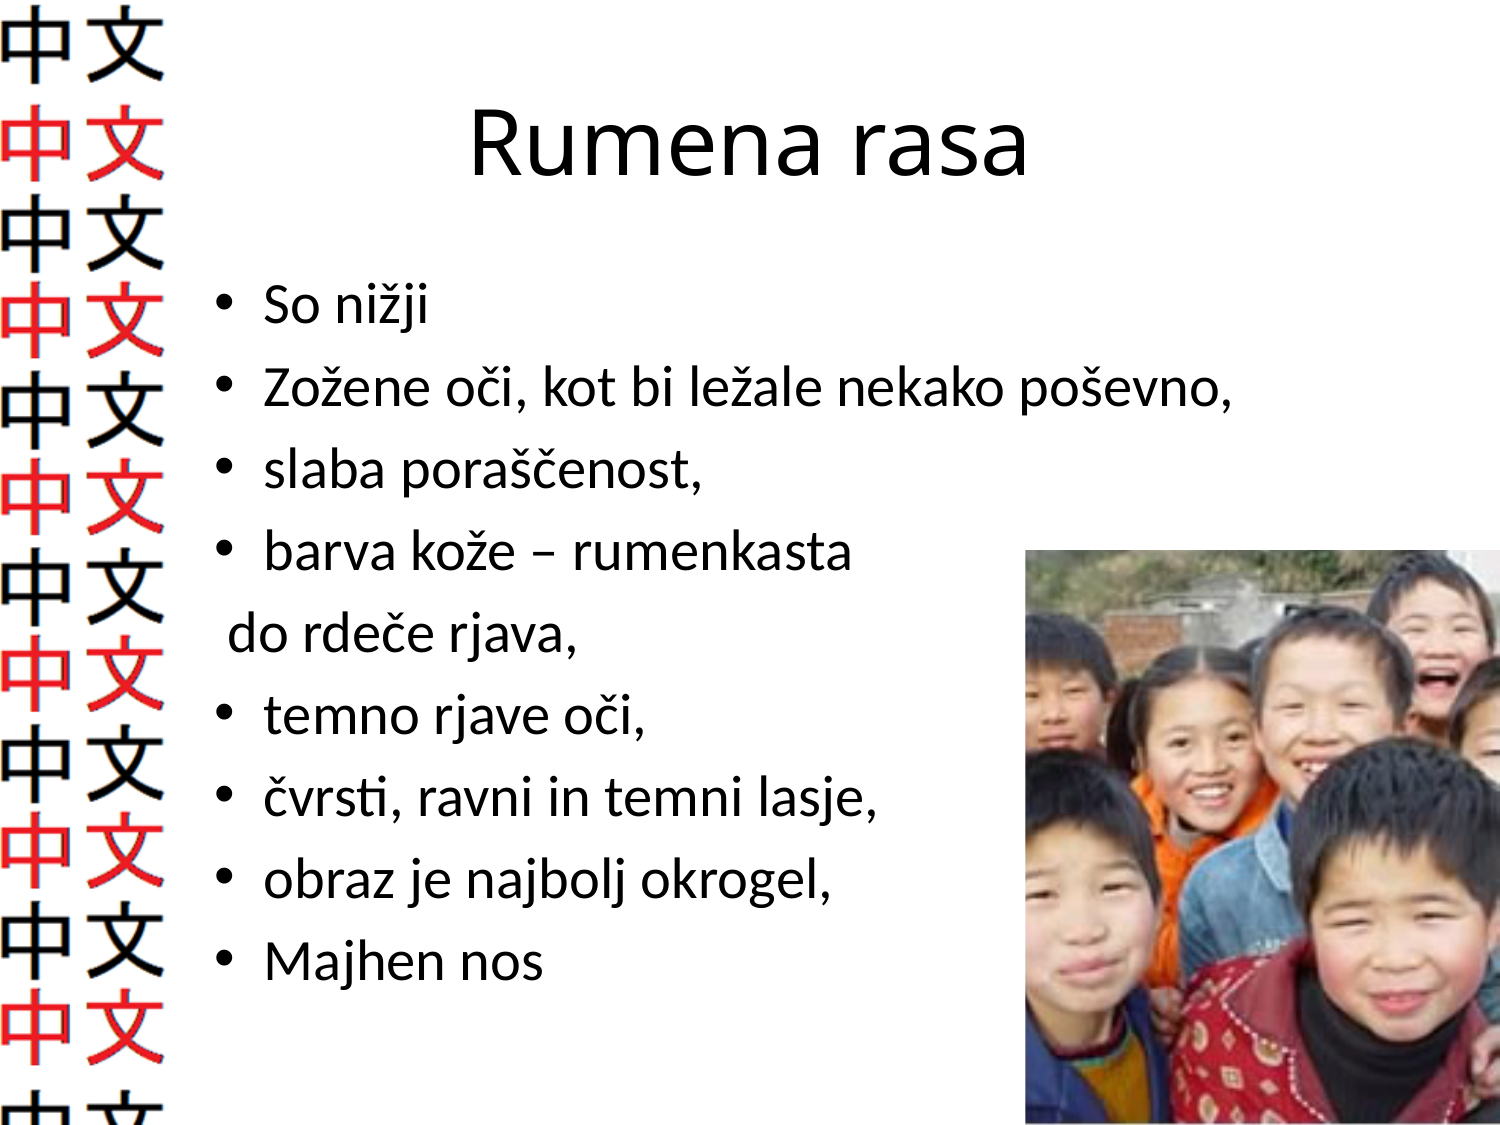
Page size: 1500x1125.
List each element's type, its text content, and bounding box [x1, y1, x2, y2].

picture [1025, 550, 1500, 1125]
title Rumena rasa [186, 45, 1425, 233]
picture [0, 0, 186, 1125]
list So nižji Zožene oči, kot bi ležale nekako poševno, slaba poraščenost, barva kože – rumenkasta do rdeče rjava, temno rjave oči, čvrsti, ravni in temni lasje, obraz je najbolj okrogel, Majhen nos [199, 257, 1425, 1005]
